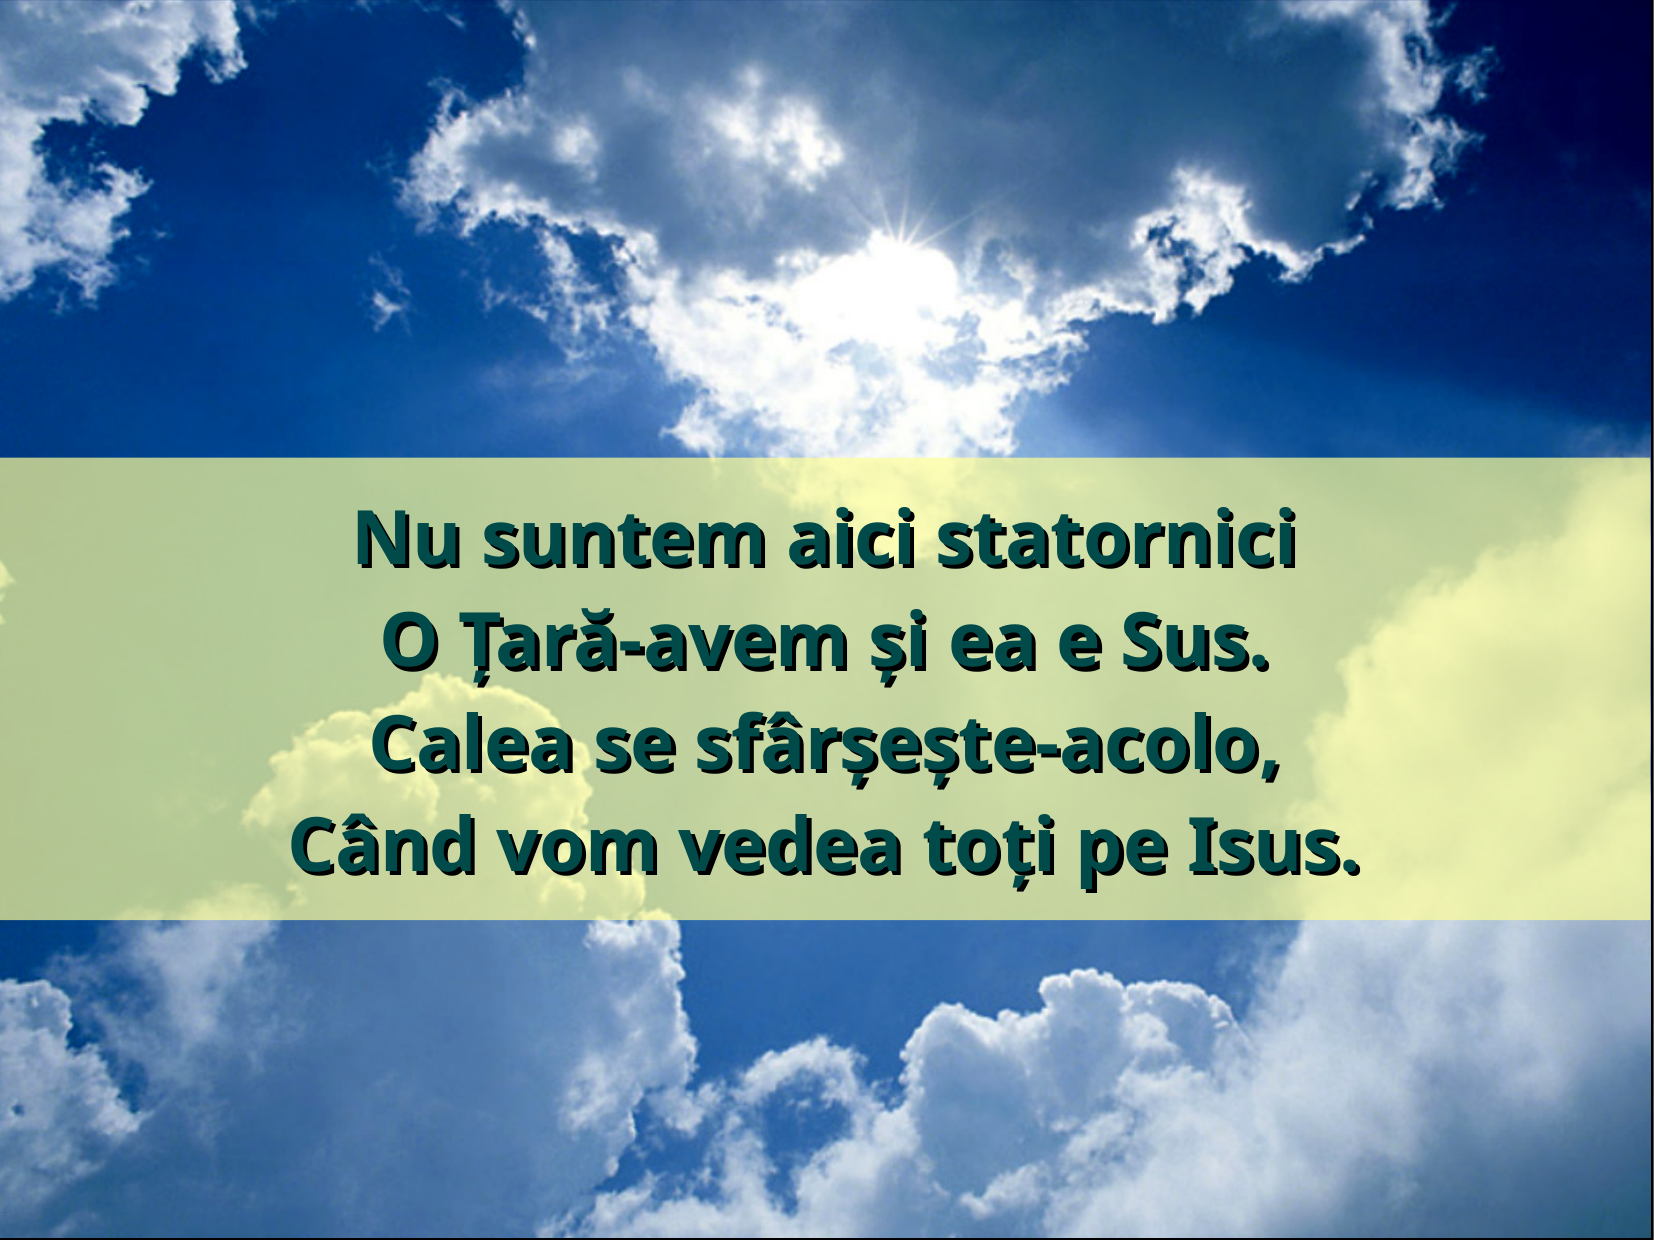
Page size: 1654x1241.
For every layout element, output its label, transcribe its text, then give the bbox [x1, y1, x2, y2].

picture [0, 921, 1651, 1238]
picture [0, 0, 1651, 457]
text_box Nu suntem aici statornici O Ţară-avem şi ea e Sus. Calea se sfârşeşte-acolo, Când vom vedea toţi pe Isus. [0, 457, 1651, 921]
